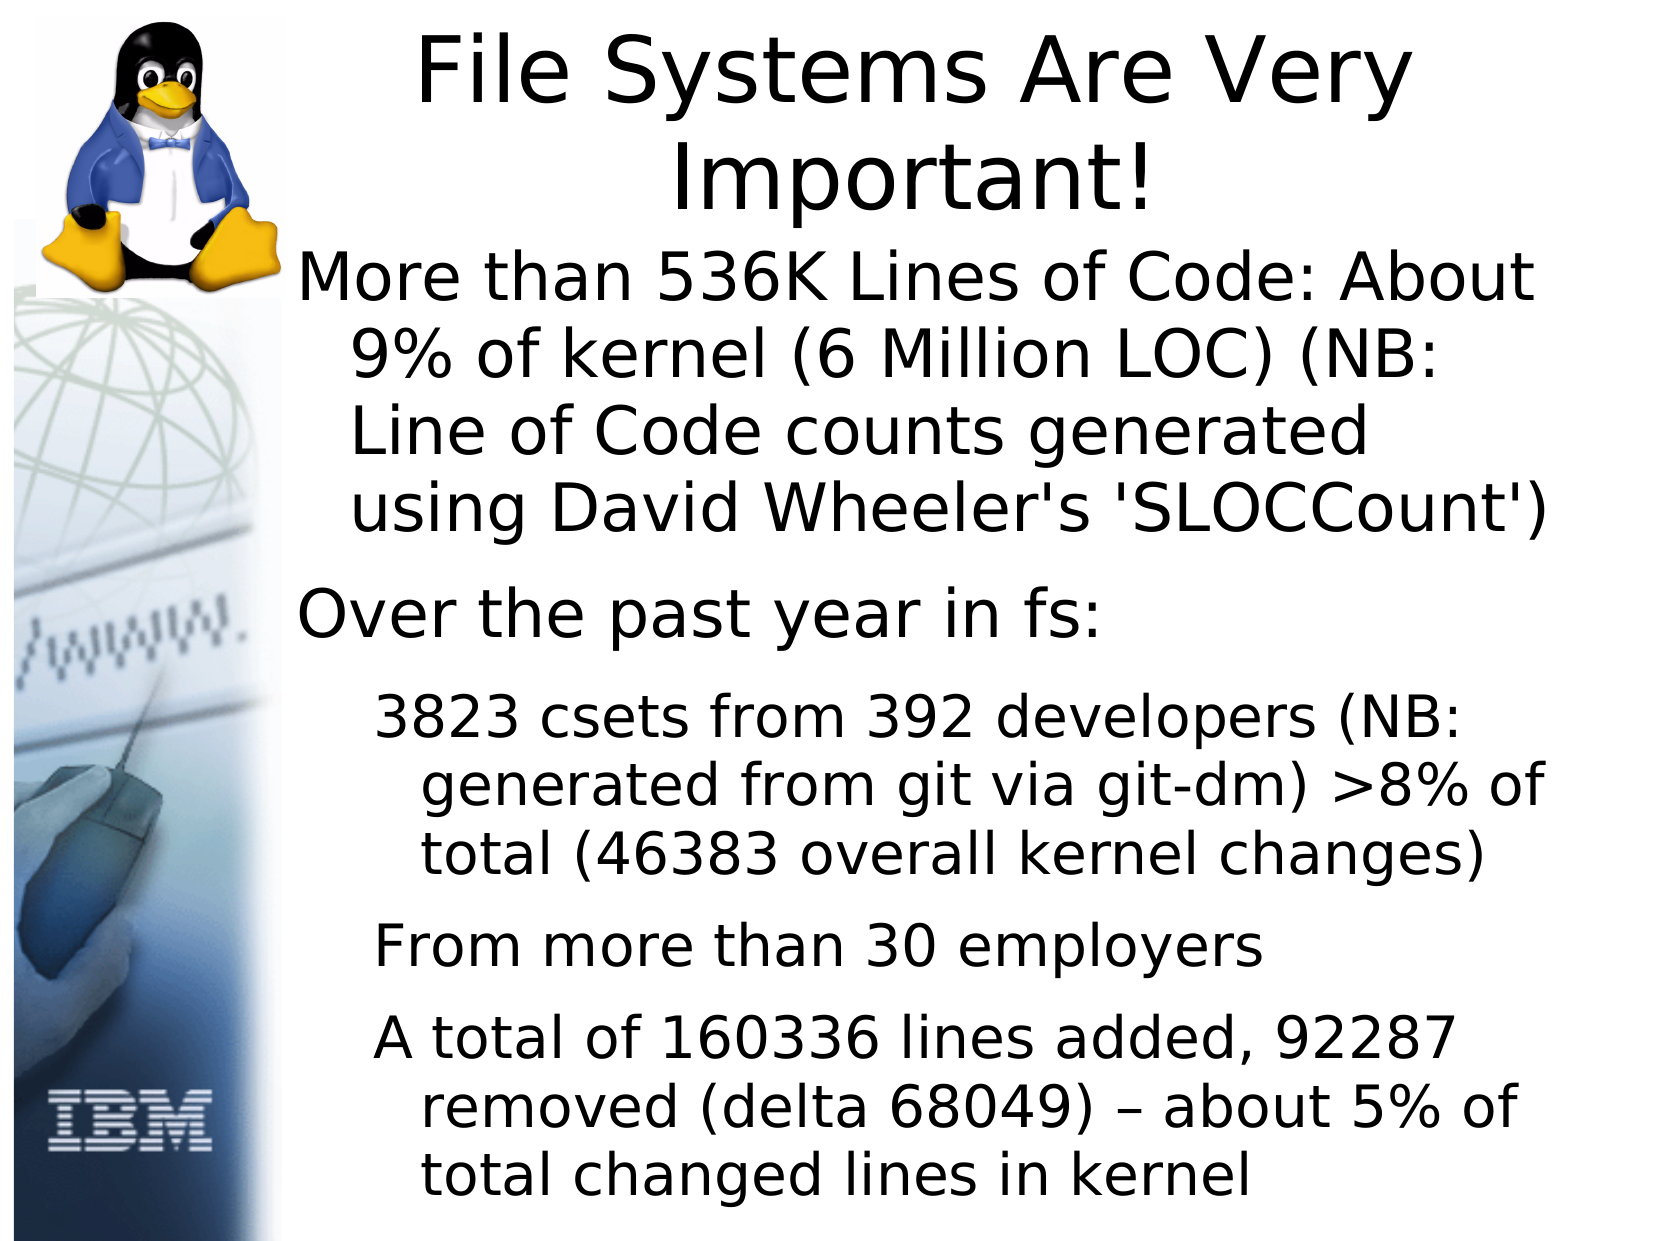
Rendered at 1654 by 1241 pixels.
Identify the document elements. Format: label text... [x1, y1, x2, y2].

title File Systems Are Very Important! [301, 17, 1528, 231]
list More than 536K Lines of Code: About 9% of kernel (6 Million LOC) (NB: Line of Code counts generated using David Wheeler's 'SLOCCount') Over the past year in fs: 3823 csets from 392 developers (NB: generated from git via git-dm) >8% of total (46383 overall kernel changes) From more than 30 employers A total of 160336 lines added, 92287 removed (delta 68049) – about 5% of total changed lines in kernel [278, 238, 1557, 1207]
